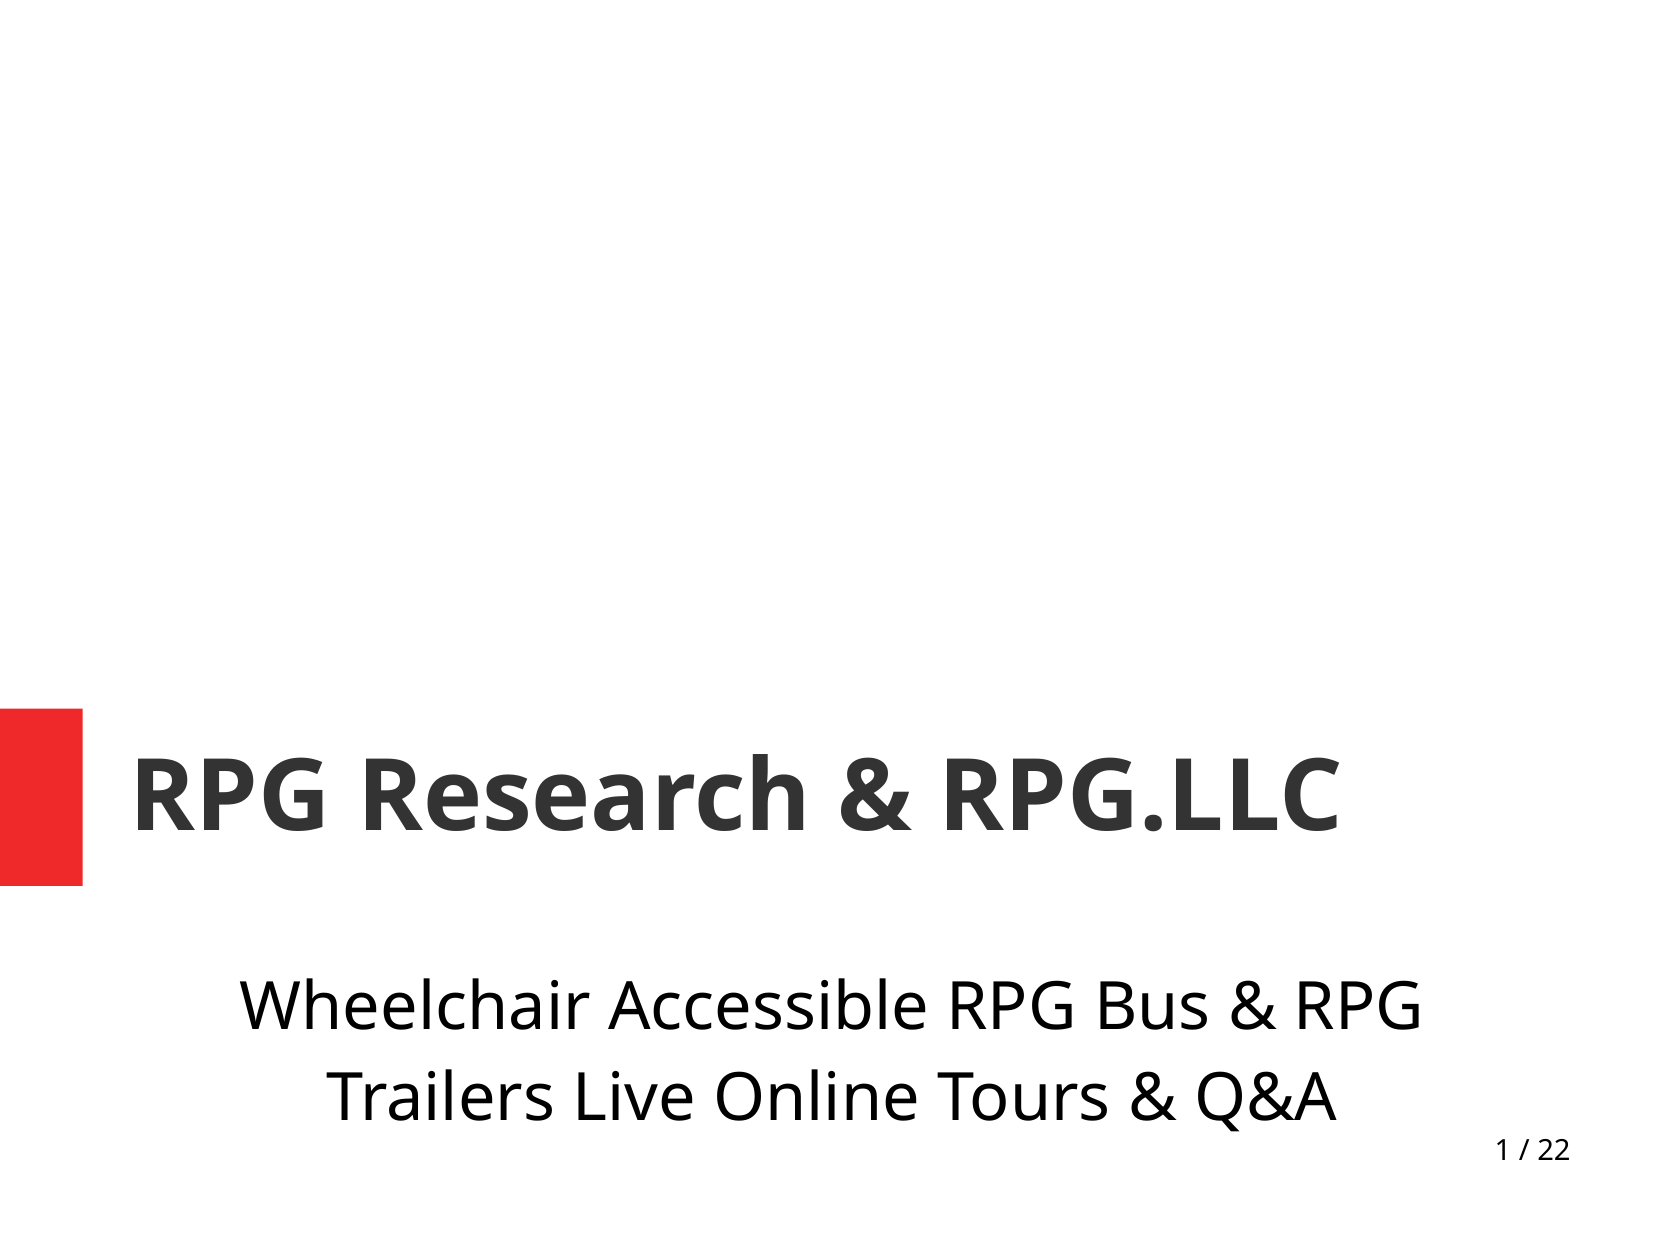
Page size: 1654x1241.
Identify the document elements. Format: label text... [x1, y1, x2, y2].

subtitle Wheelchair Accessible RPG Bus & RPG Trailers Live Online Tours & Q&A [129, 958, 1536, 1140]
title RPG Research & RPG.LLC [129, 655, 1536, 928]
